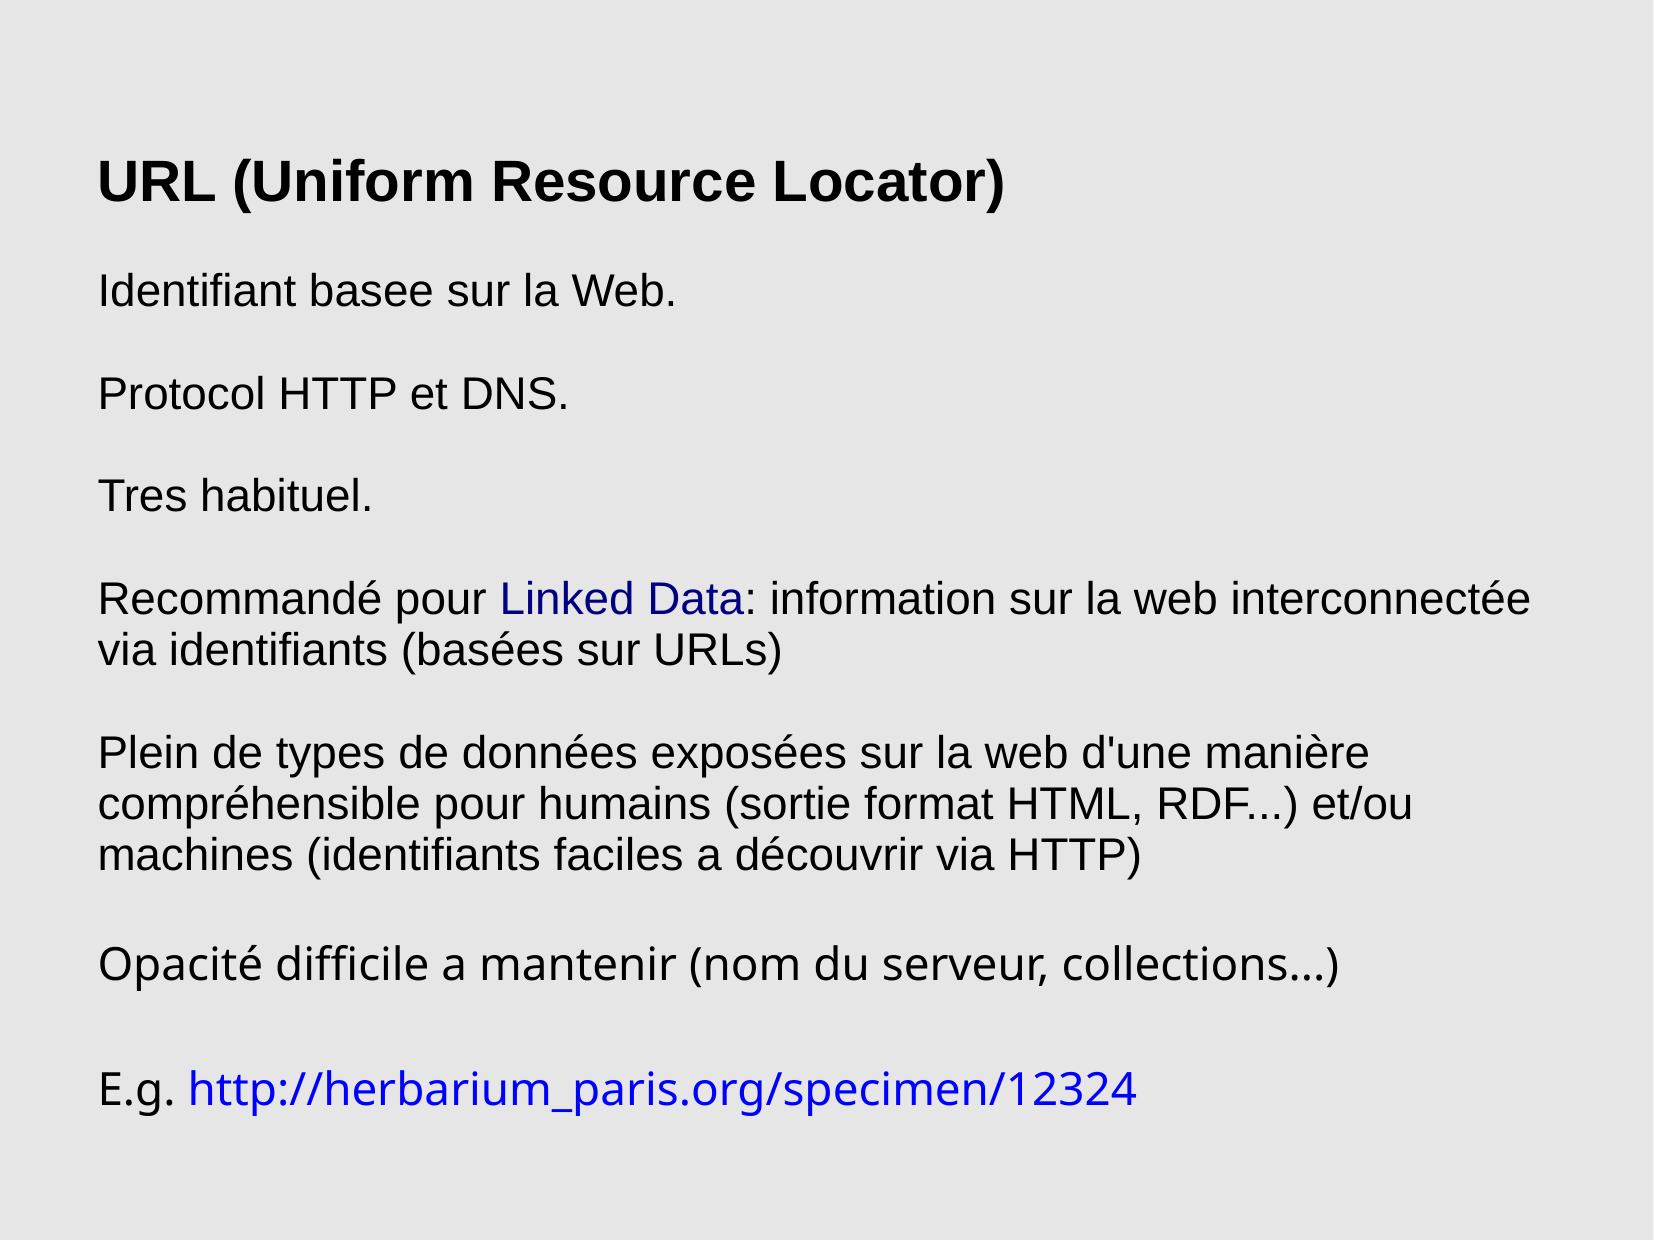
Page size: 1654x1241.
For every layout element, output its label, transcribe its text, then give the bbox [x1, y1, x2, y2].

text_box URL (Uniform Resource Locator) Identifiant basee sur la Web. Protocol HTTP et DNS. Tres habituel. Recommandé pour Linked Data: information sur la web interconnectée via identifiants (basées sur URLs) Plein de types de données exposées sur la web d'une manière compréhensible pour humains (sortie format HTML, RDF...) et/ou machines (identifiants faciles a découvrir via HTTP) Opacité difficile a mantenir (nom du serveur, collections...) E.g. http://herbarium_paris.org/specimen/12324 [82, 141, 1607, 1183]
